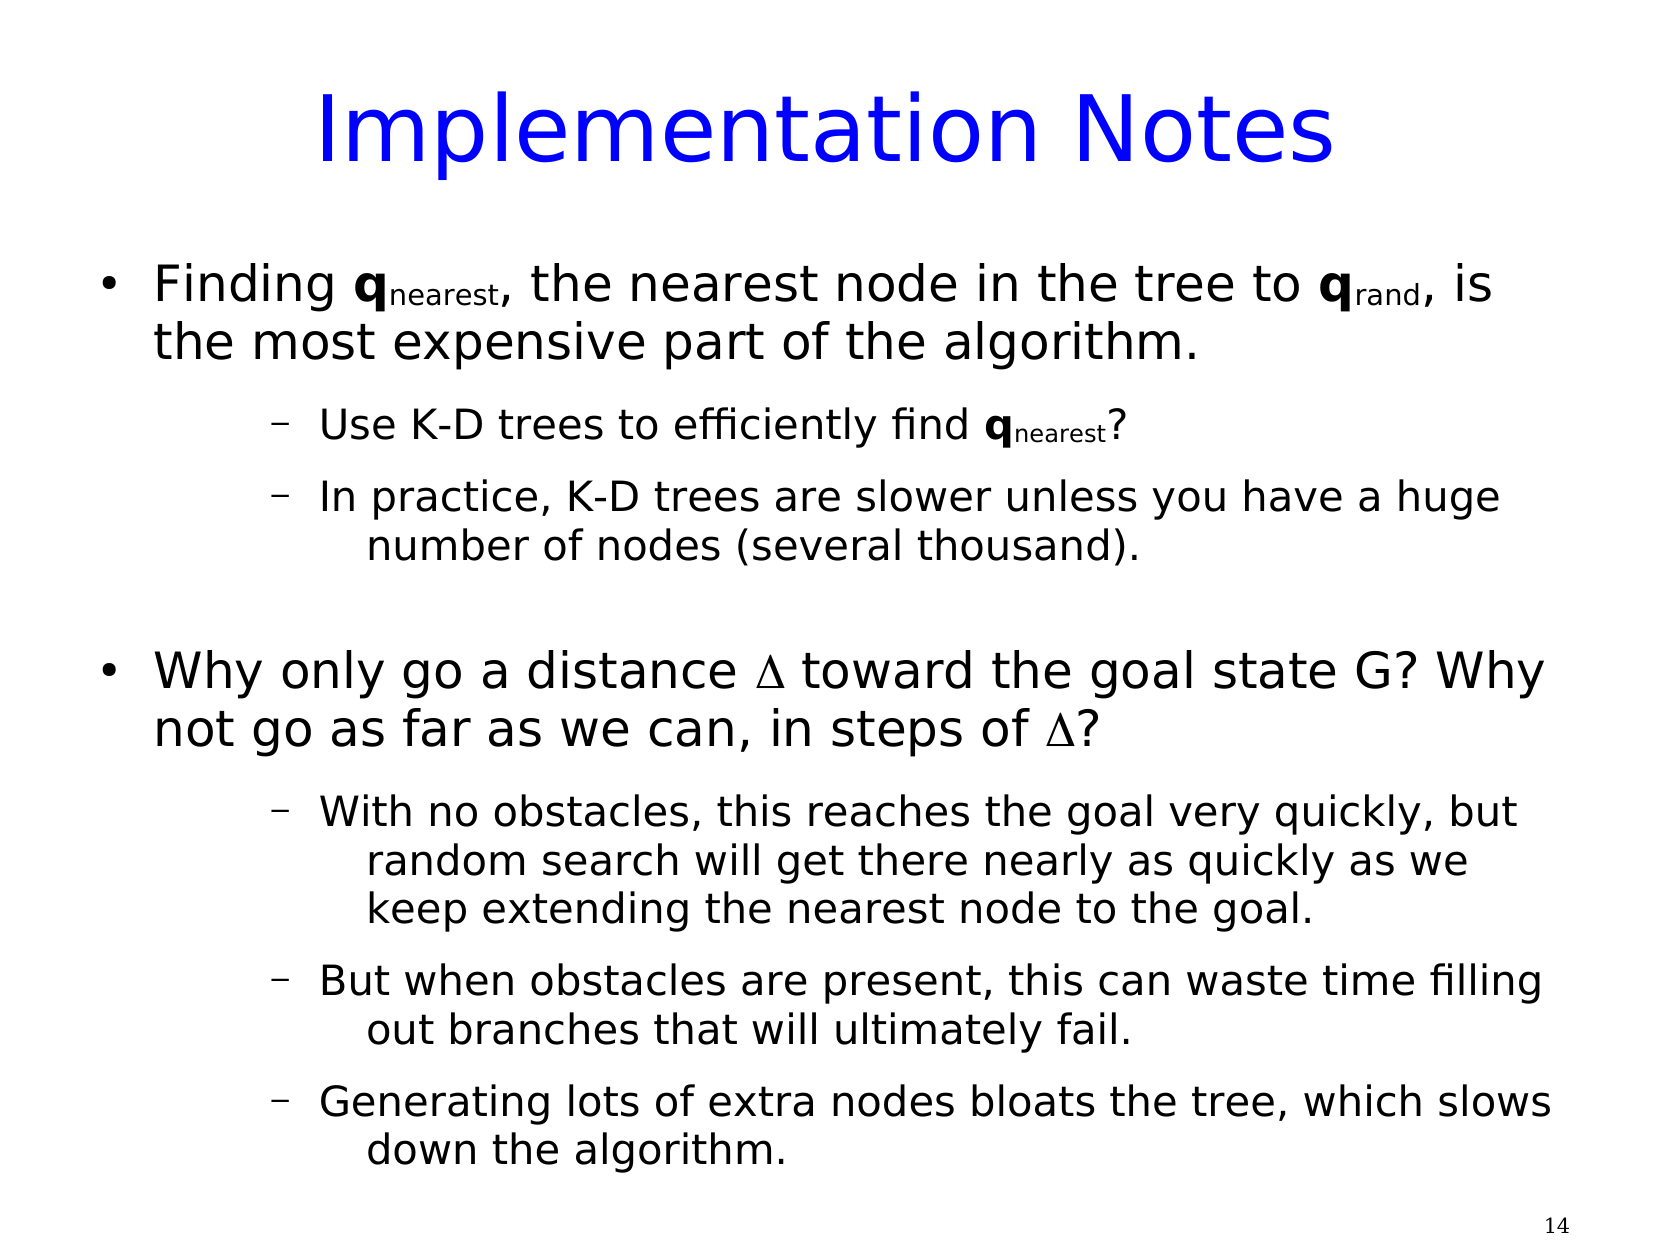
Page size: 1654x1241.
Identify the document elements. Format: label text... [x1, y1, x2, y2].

title Implementation Notes [82, 33, 1571, 226]
list Finding qnearest, the nearest node in the tree to qrand, is the most expensive part of the algorithm. Use K-D trees to efficiently find qnearest? In practice, K-D trees are slower unless you have a huge number of nodes (several thousand). Why only go a distance D toward the goal state G? Why not go as far as we can, in steps of D? With no obstacles, this reaches the goal very quickly, but random search will get there nearly as quickly as we keep extending the nearest node to the goal. But when obstacles are present, this can waste time filling out branches that will ultimately fail. Generating lots of extra nodes bloats the tree, which slows down the algorithm. [82, 254, 1571, 1225]
